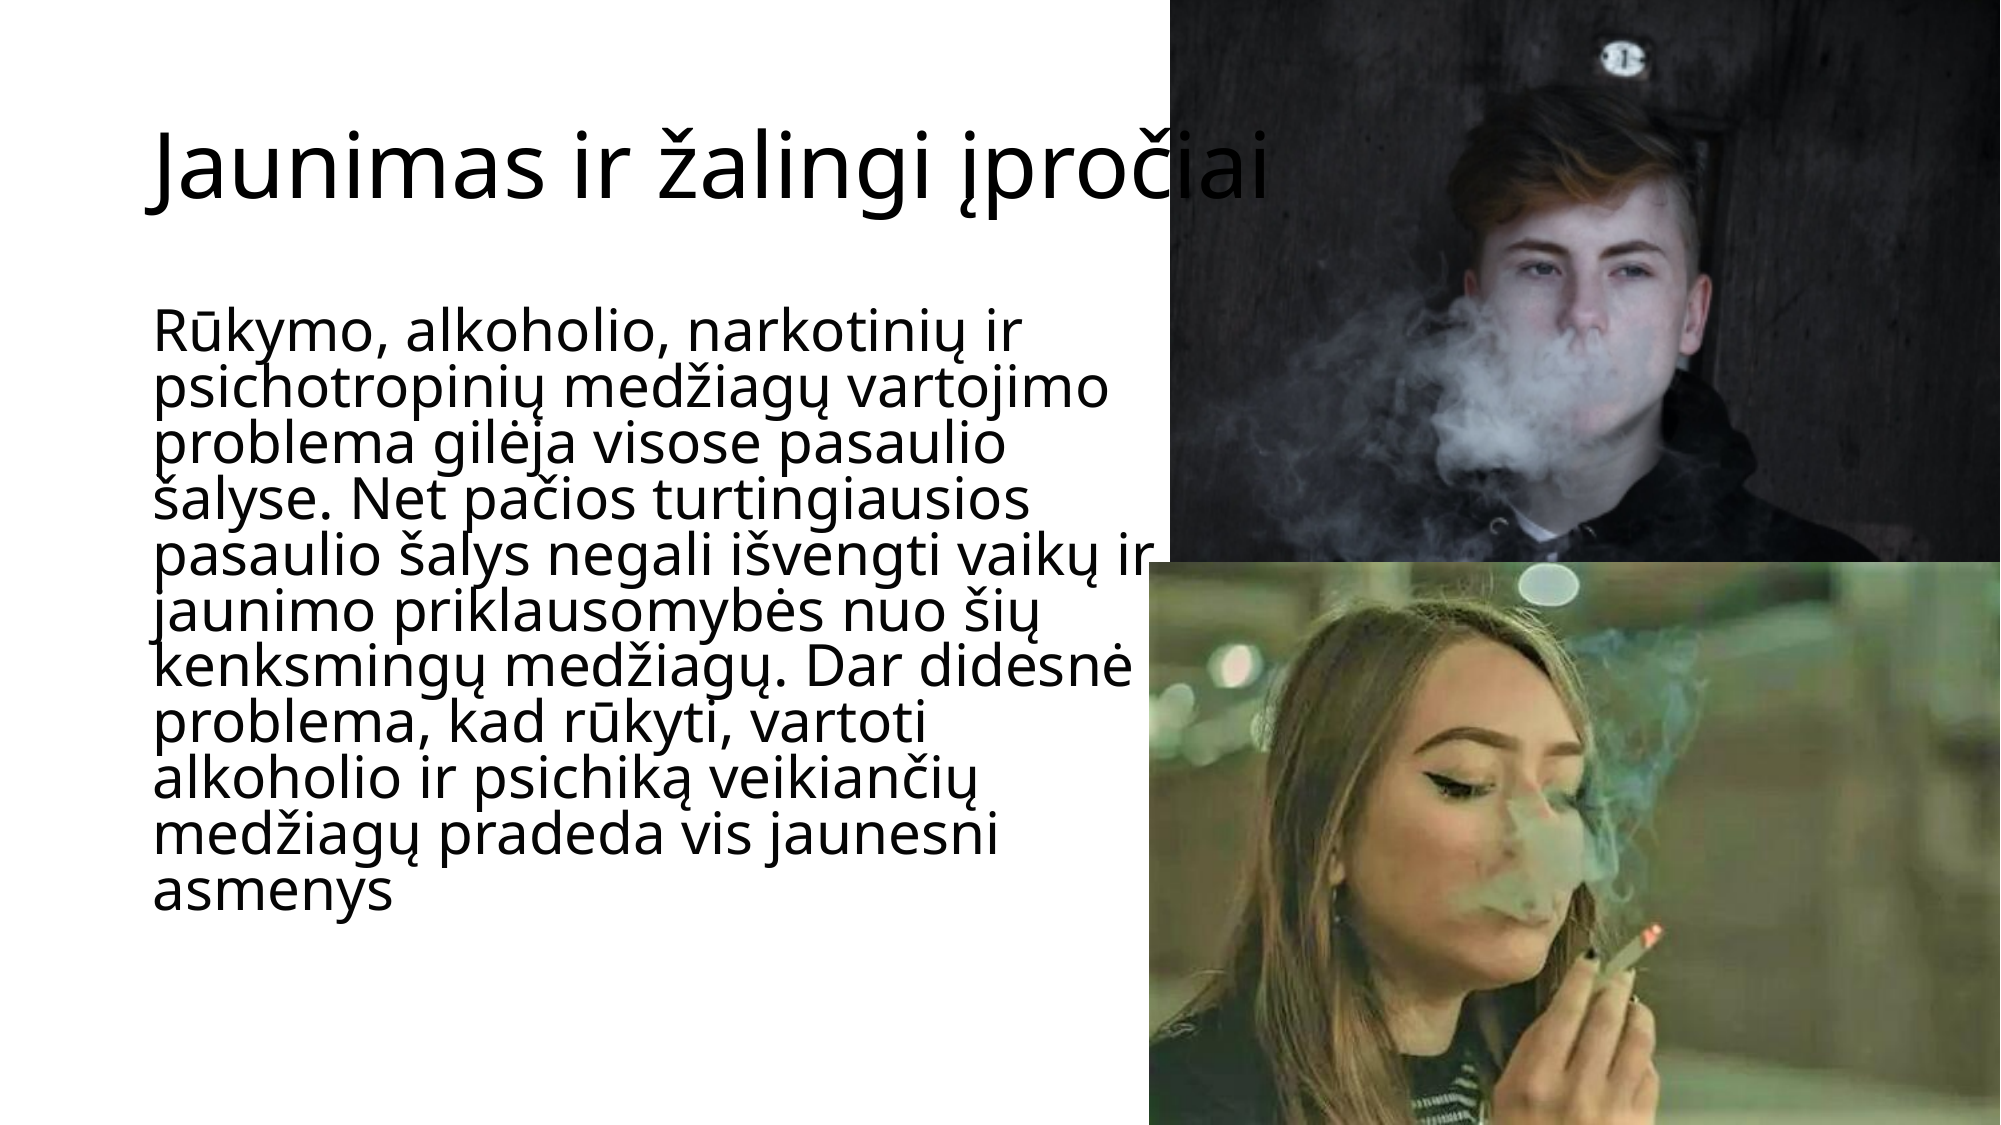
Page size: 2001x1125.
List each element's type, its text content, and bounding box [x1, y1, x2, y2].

picture [1149, 0, 2000, 1125]
title Jaunimas ir žalingi įpročiai [137, 59, 1863, 278]
list Rūkymo, alkoholio, narkotinių ir psichotropinių medžiagų vartojimo problema gilėja visose pasaulio šalyse. Net pačios turtingiausios pasaulio šalys negali išvengti vaikų ir jaunimo priklausomybės nuo šių kenksmingų medžiagų. Dar didesnė problema, kad rūkyti, vartoti alkoholio ir psichiką veikiančių medžiagų pradeda vis jaunesni asmenys [137, 299, 1207, 941]
